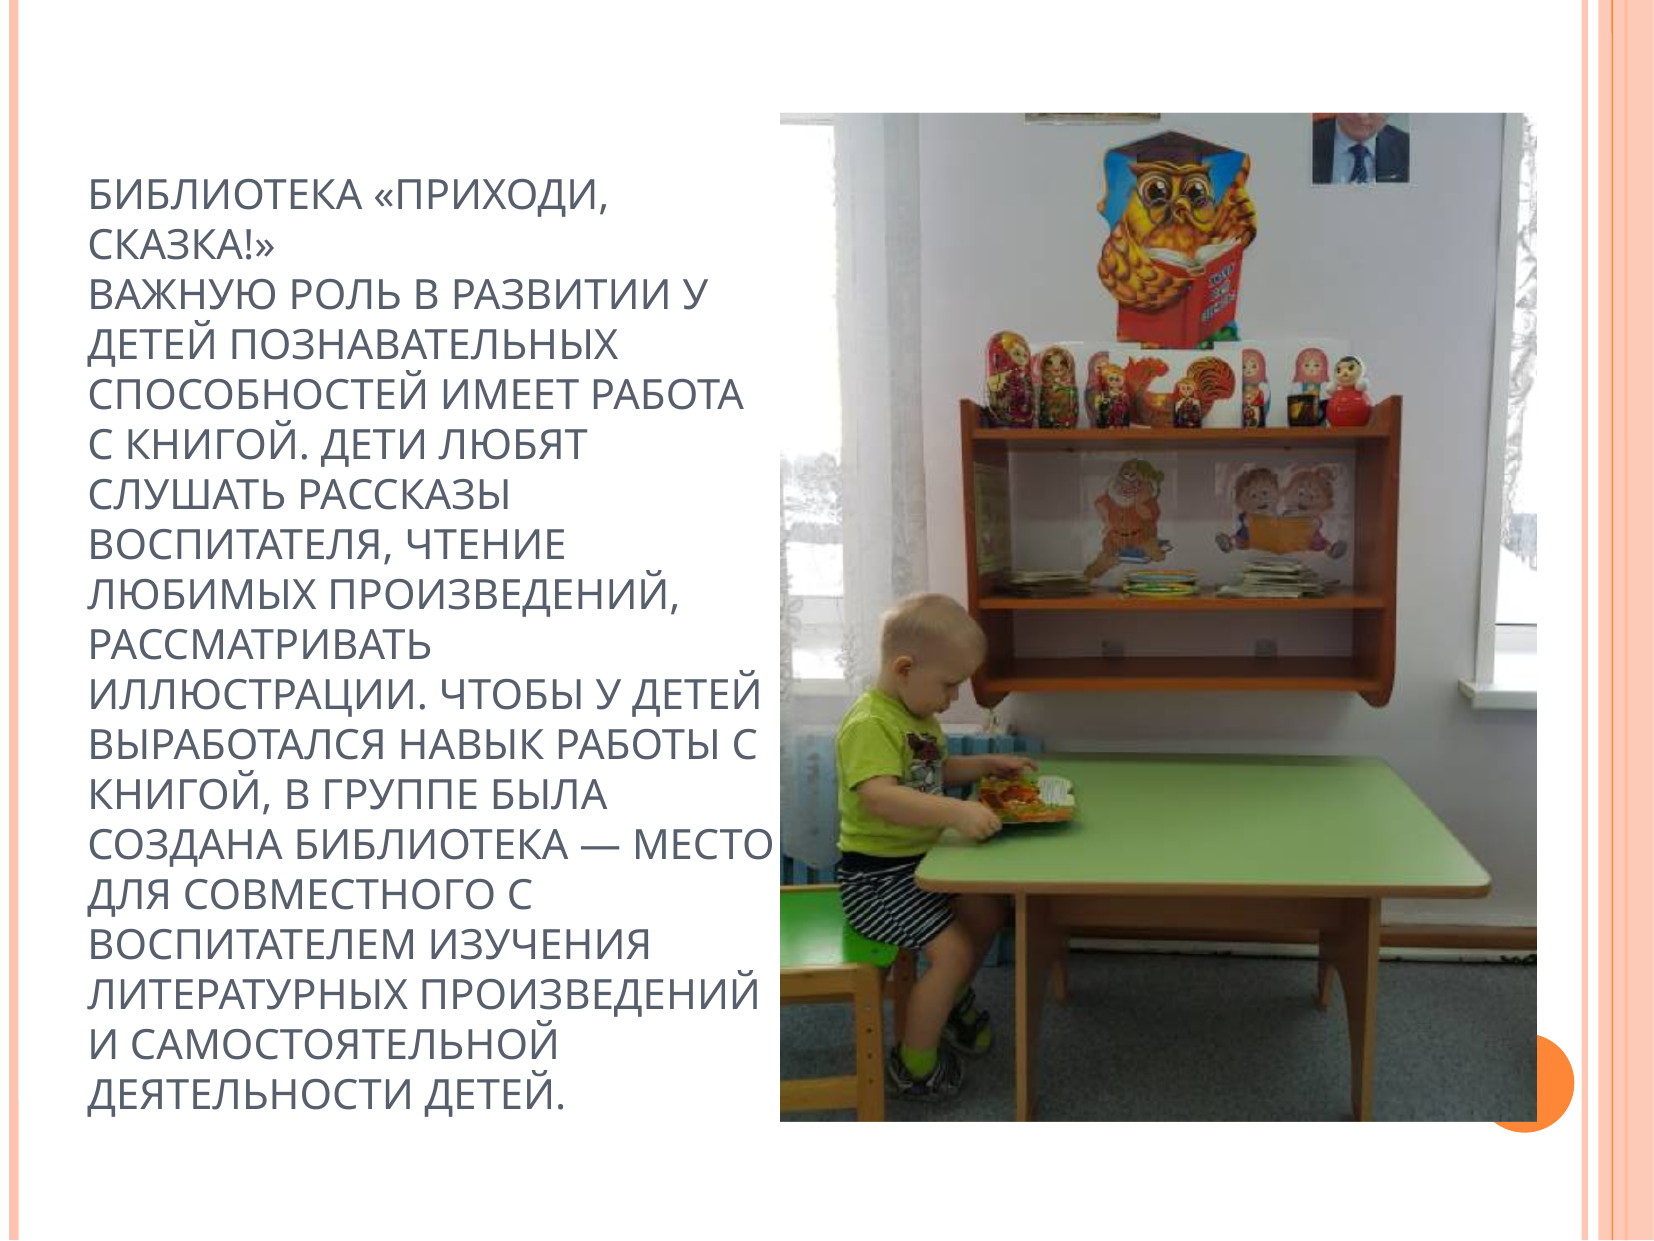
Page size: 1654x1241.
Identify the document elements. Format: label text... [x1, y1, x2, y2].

title Библиотека «Приходи, сказка!» Важную роль в развитии у детей познавательных способностей имеет работа с книгой. Дети любят слушать рассказы воспитателя, чтение любимых произведений, рассматривать иллюстрации. Чтобы у детей выработался навык работы с книгой, в группе была создана библиотека — место для совместного с воспитателем изучения литературных произведений и самостоятельной деятельности детей. [70, 159, 779, 999]
picture [779, 112, 1537, 1122]
